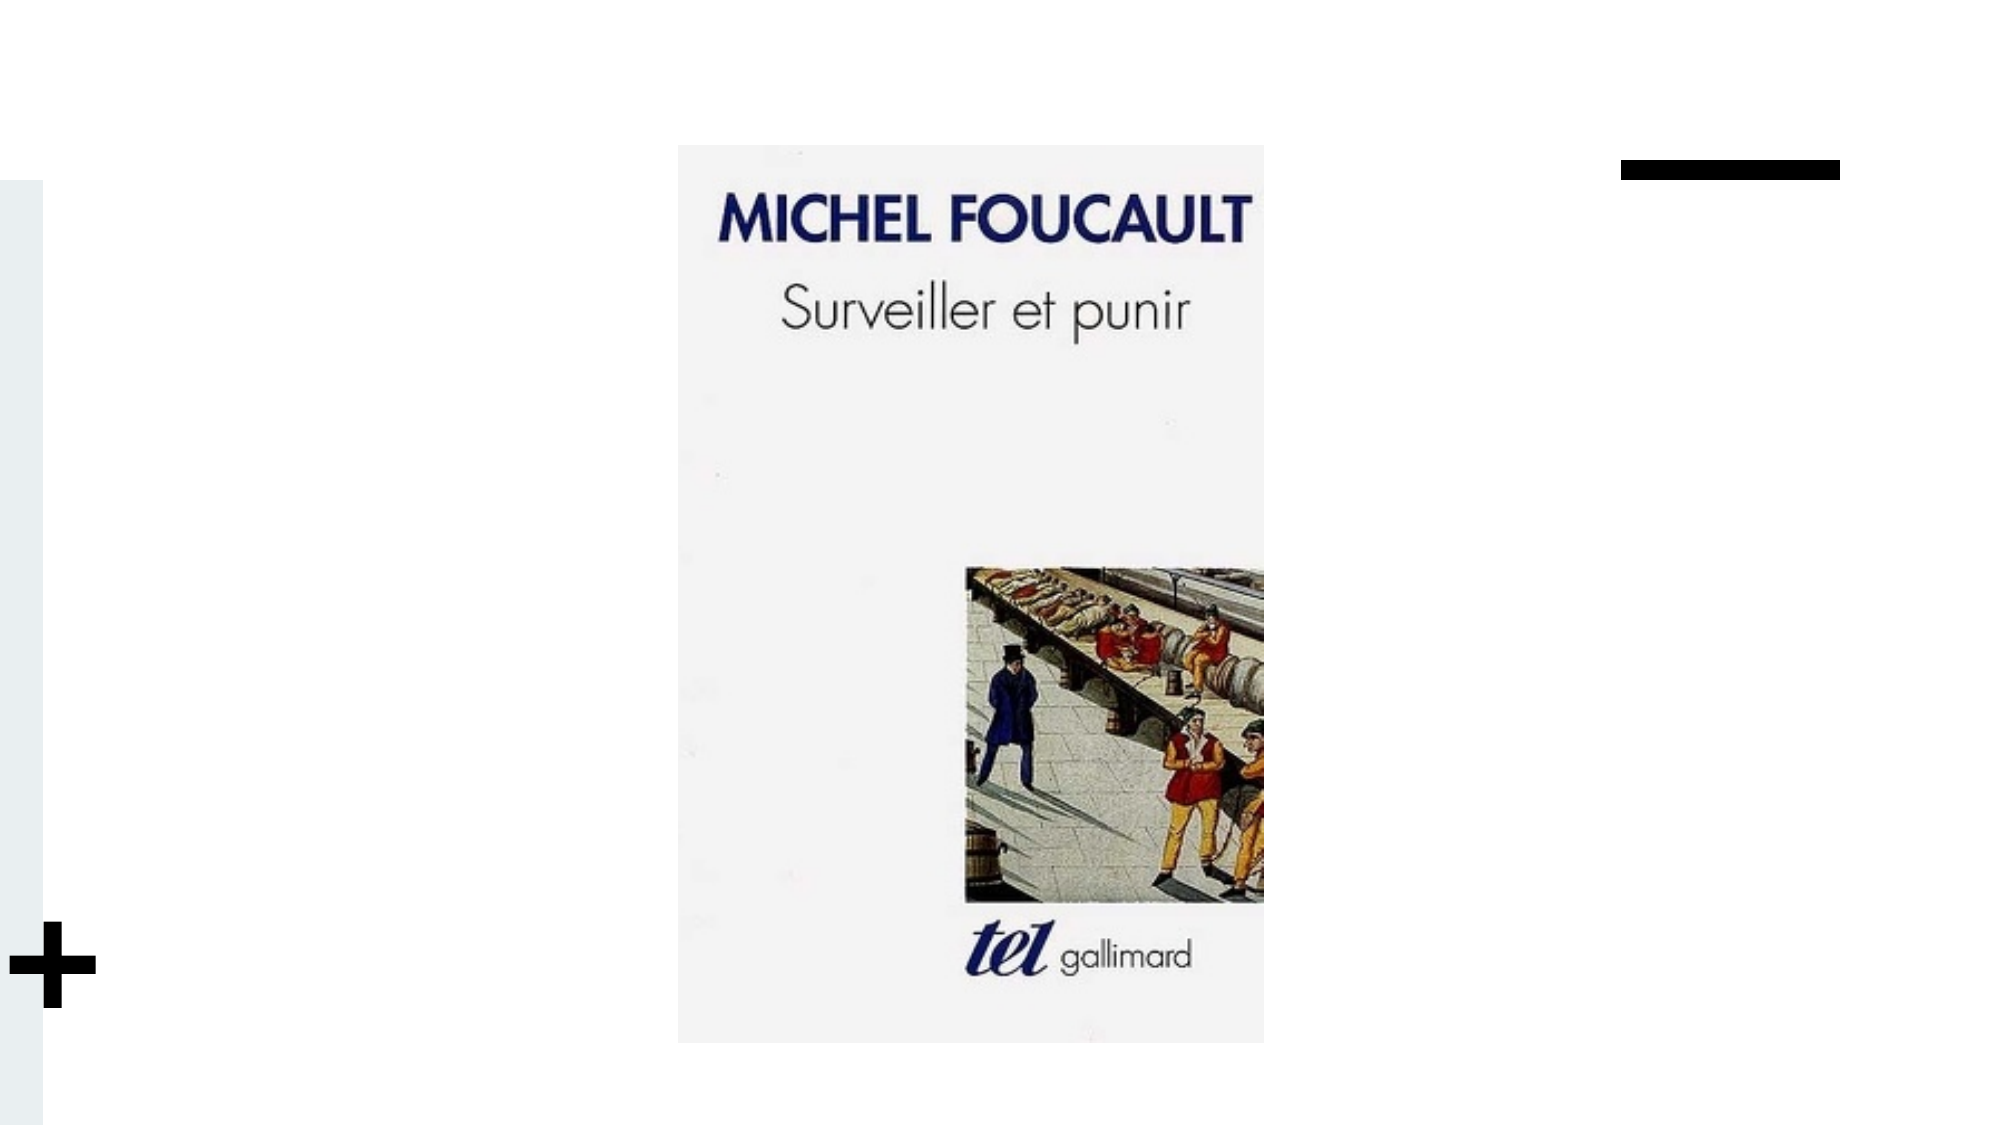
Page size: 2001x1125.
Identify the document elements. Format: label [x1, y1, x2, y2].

picture [678, 145, 1264, 1043]
